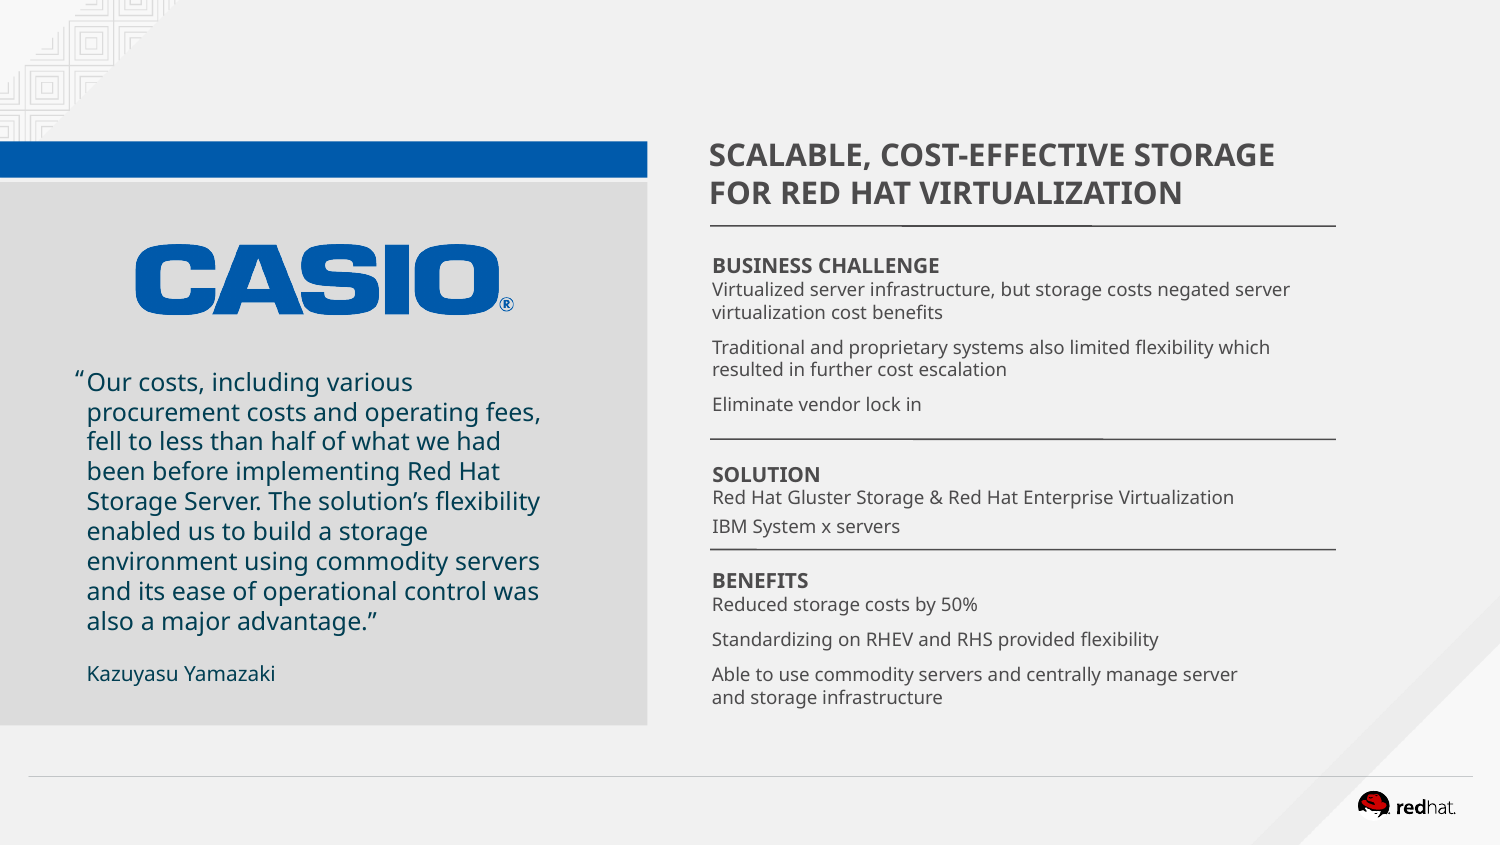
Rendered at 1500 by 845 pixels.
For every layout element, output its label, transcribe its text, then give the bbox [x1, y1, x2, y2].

text_box SCALABLE, COST-EFFECTIVE STORAGE FOR RED HAT VIRTUALIZATION [699, 131, 1326, 223]
text_box BUSINESS CHALLENGE Virtualized server infrastructure, but storage costs negated server virtualization cost benefits Traditional and proprietary systems also limited flexibility which resulted in further cost escalation Eliminate vendor lock in [703, 248, 1326, 417]
picture [0, 0, 1500, 845]
text_box BENEFITS Reduced storage costs by 50% Standardizing on RHEV and RHS provided flexibility Able to use commodity servers and centrally manage server and storage infrastructure [702, 563, 1273, 801]
text_box “ [75, 370, 104, 407]
text_box SOLUTION Red Hat Gluster Storage & Red Hat Enterprise Virtualization IBM System x servers [703, 456, 1371, 534]
text_box Our costs, including various procurement costs and operating fees, fell to less than half of what we had been before implementing Red Hat Storage Server. The solution’s flexibility enabled us to build a storage environment using commodity servers and its ease of operational control was also a major advantage.” Kazuyasu Yamazaki [77, 361, 573, 661]
picture [94, 376, 101, 384]
text_box [0, 141, 648, 178]
text_box [0, 182, 648, 726]
